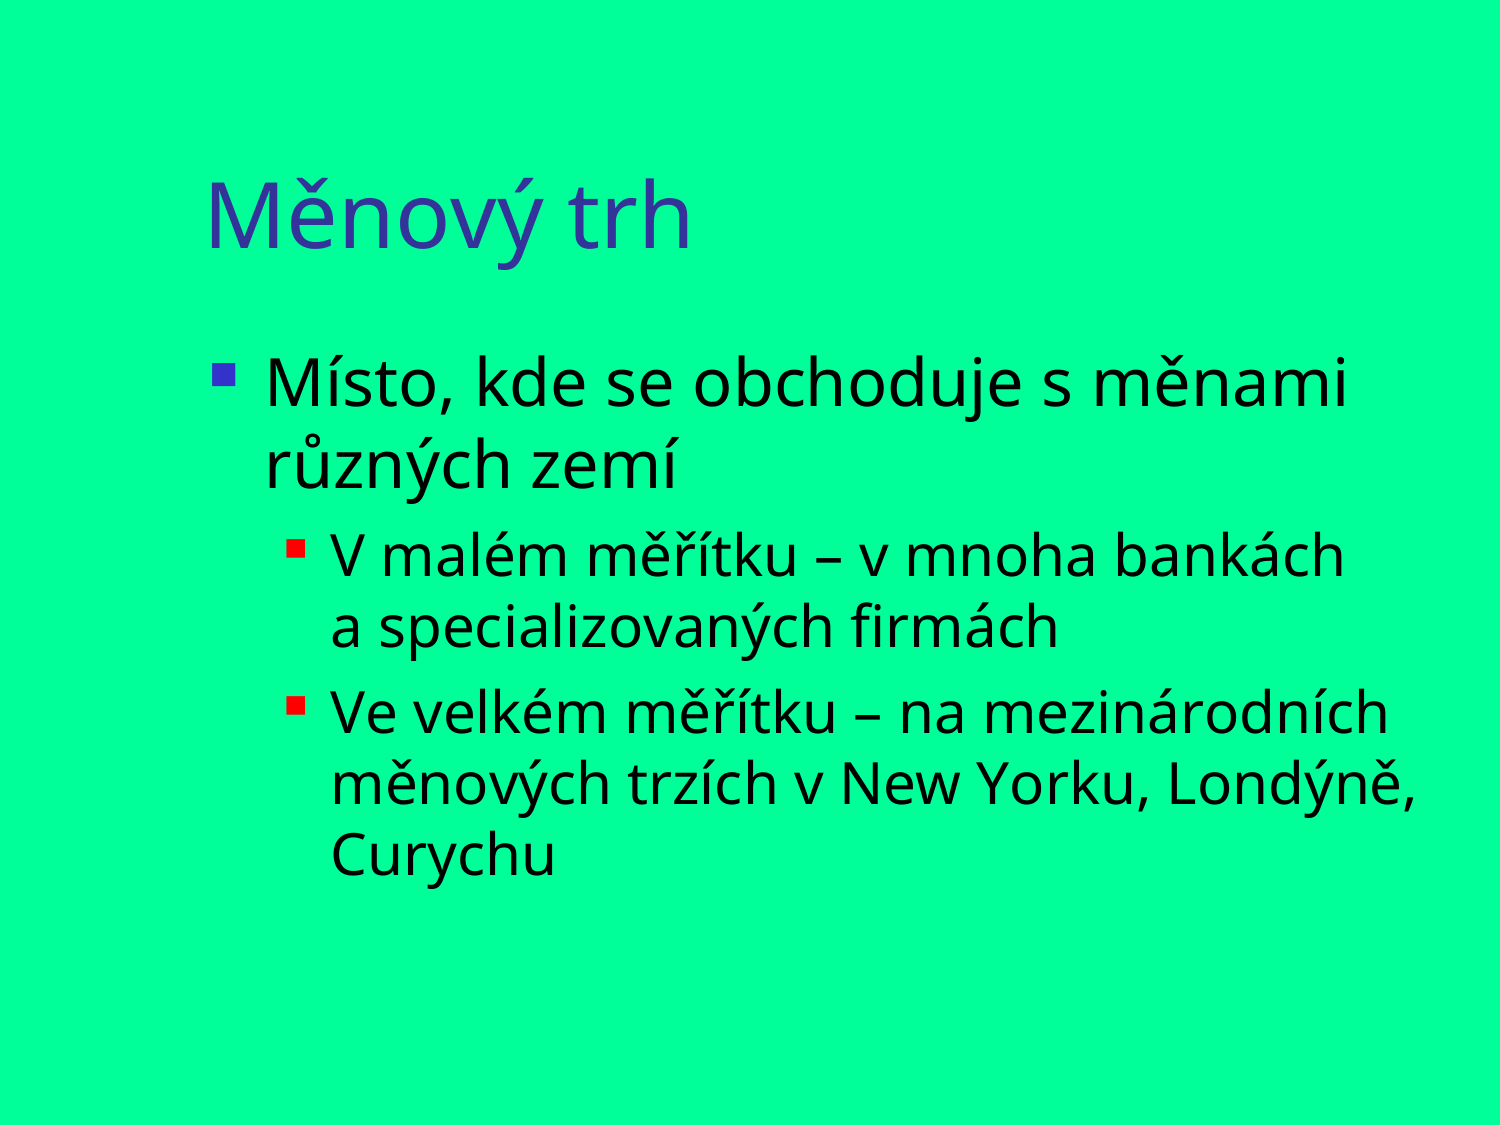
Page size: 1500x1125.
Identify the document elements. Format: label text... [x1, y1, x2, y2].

list Místo, kde se obchoduje s měnami různých zemí V malém měřítku – v mnoha bankách a specializovaných firmách Ve velkém měřítku – na mezinárodních měnových trzích v New Yorku, Londýně, Curychu [193, 331, 1469, 1032]
title Měnový trh [188, 35, 1467, 276]
